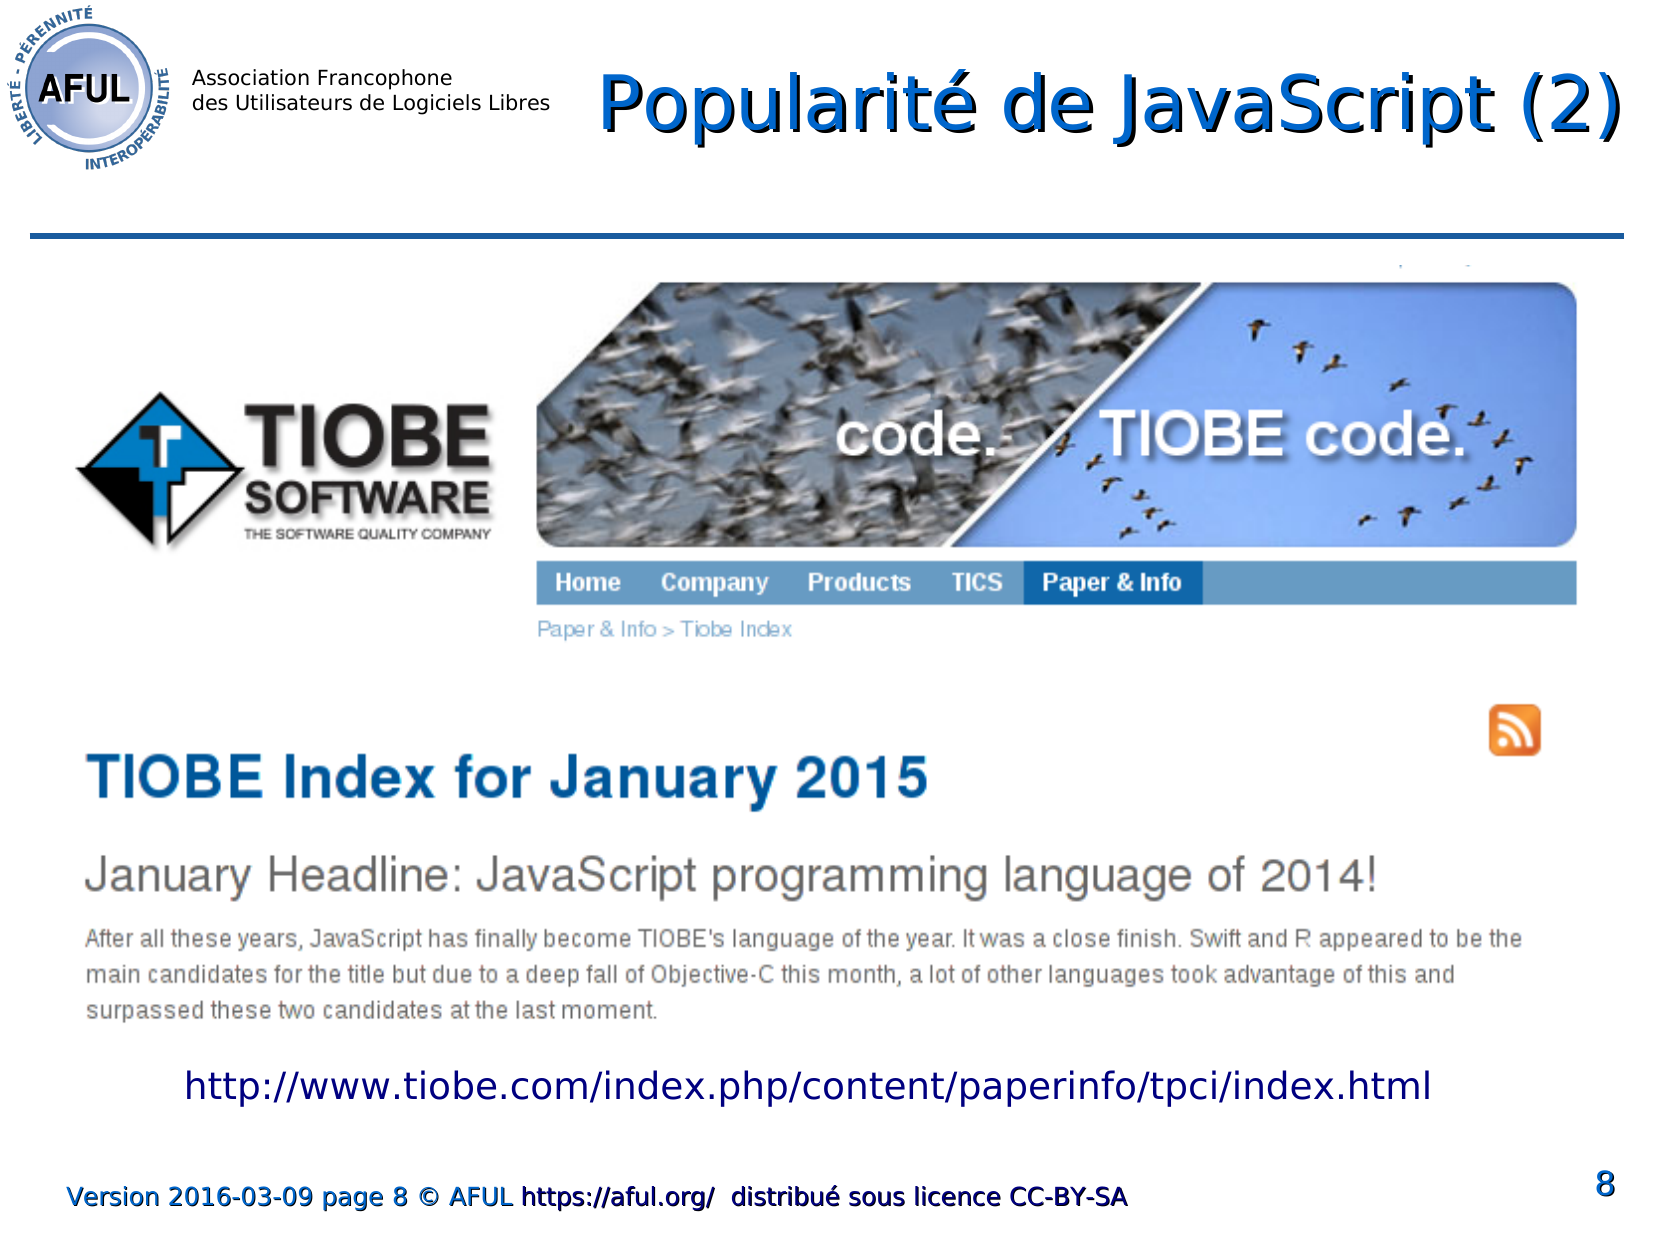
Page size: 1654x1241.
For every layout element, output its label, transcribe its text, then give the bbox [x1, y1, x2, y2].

title Popularité de JavaScript (2) [501, 0, 1625, 207]
text_box http://www.tiobe.com/index.php/content/paperinfo/tpci/index.html [169, 1057, 1560, 1116]
picture [0, 0, 178, 178]
picture [58, 265, 1595, 1039]
